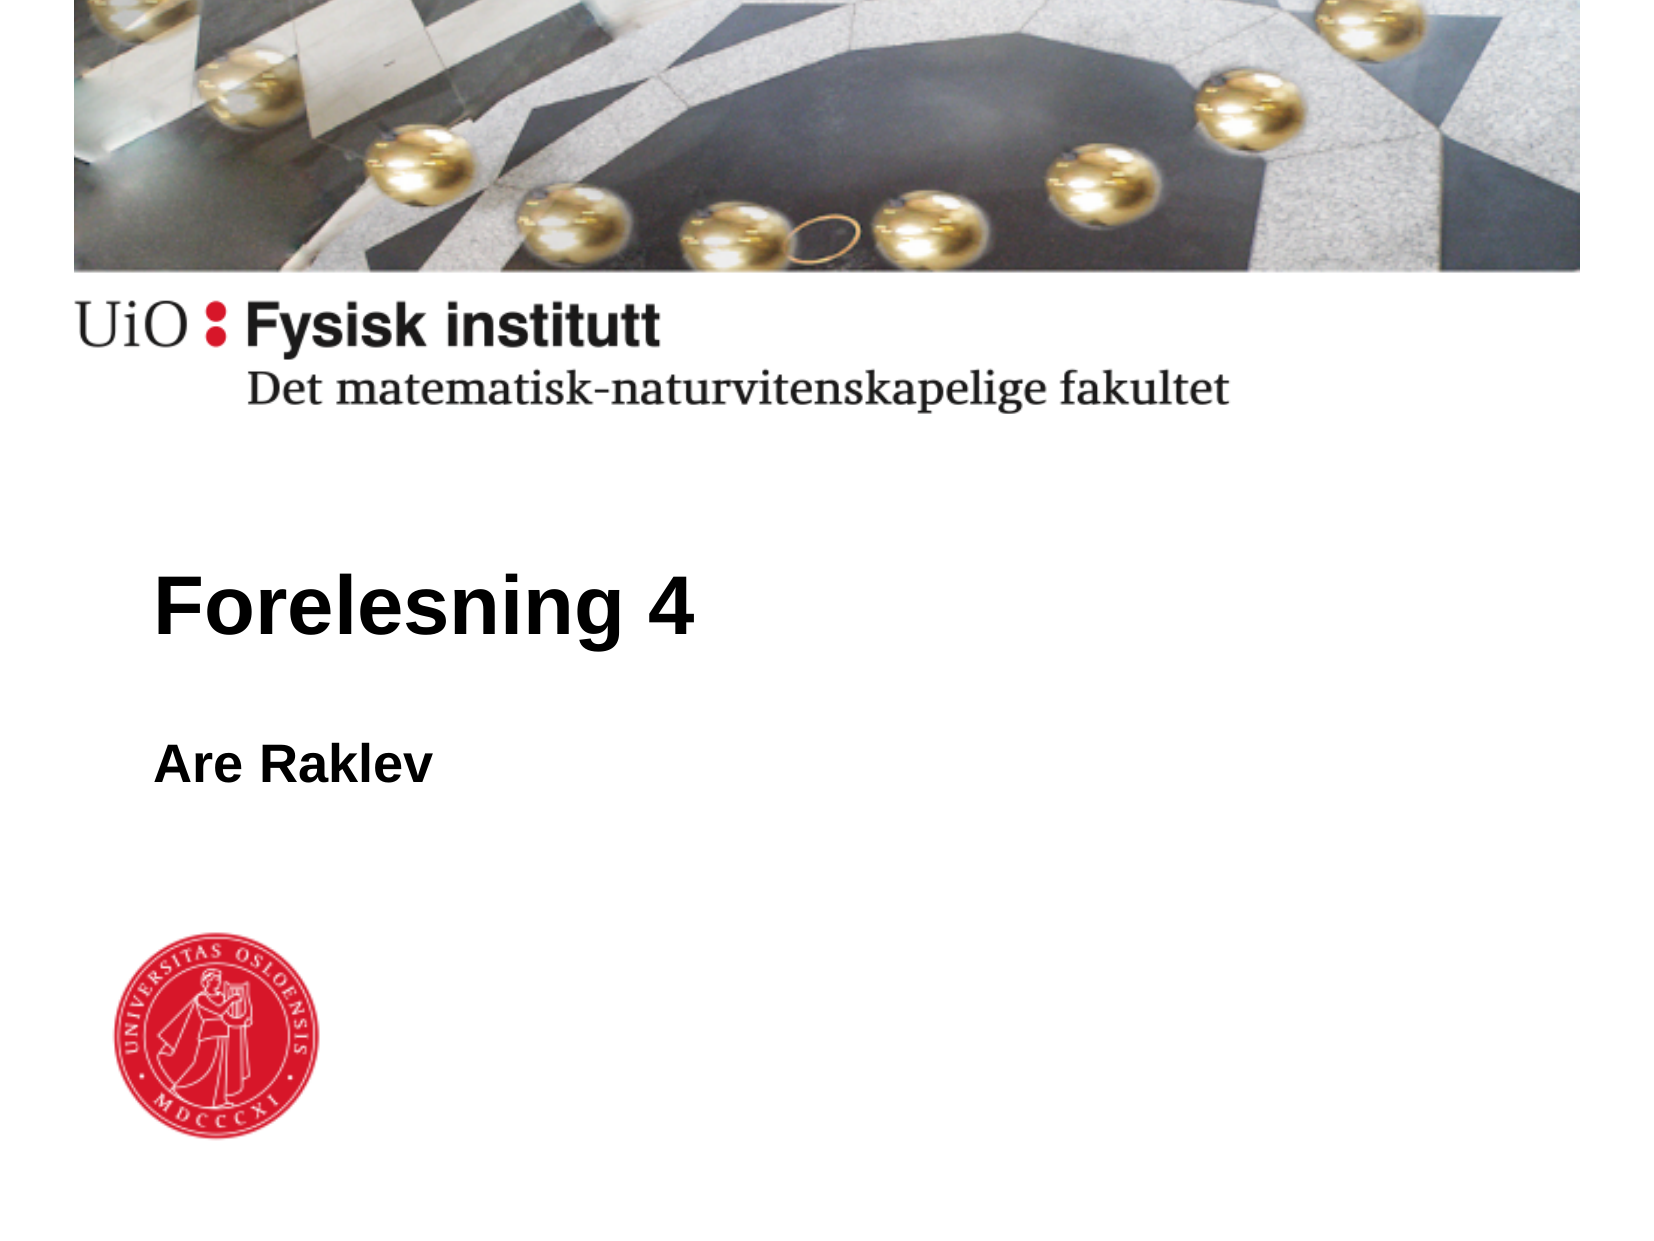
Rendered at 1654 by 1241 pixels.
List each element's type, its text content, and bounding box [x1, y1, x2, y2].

picture [72, 292, 1238, 420]
subtitle Forelesning 4 [153, 545, 1418, 666]
picture [74, 0, 1580, 280]
picture [109, 927, 326, 1147]
title Are Raklev [153, 725, 1500, 862]
